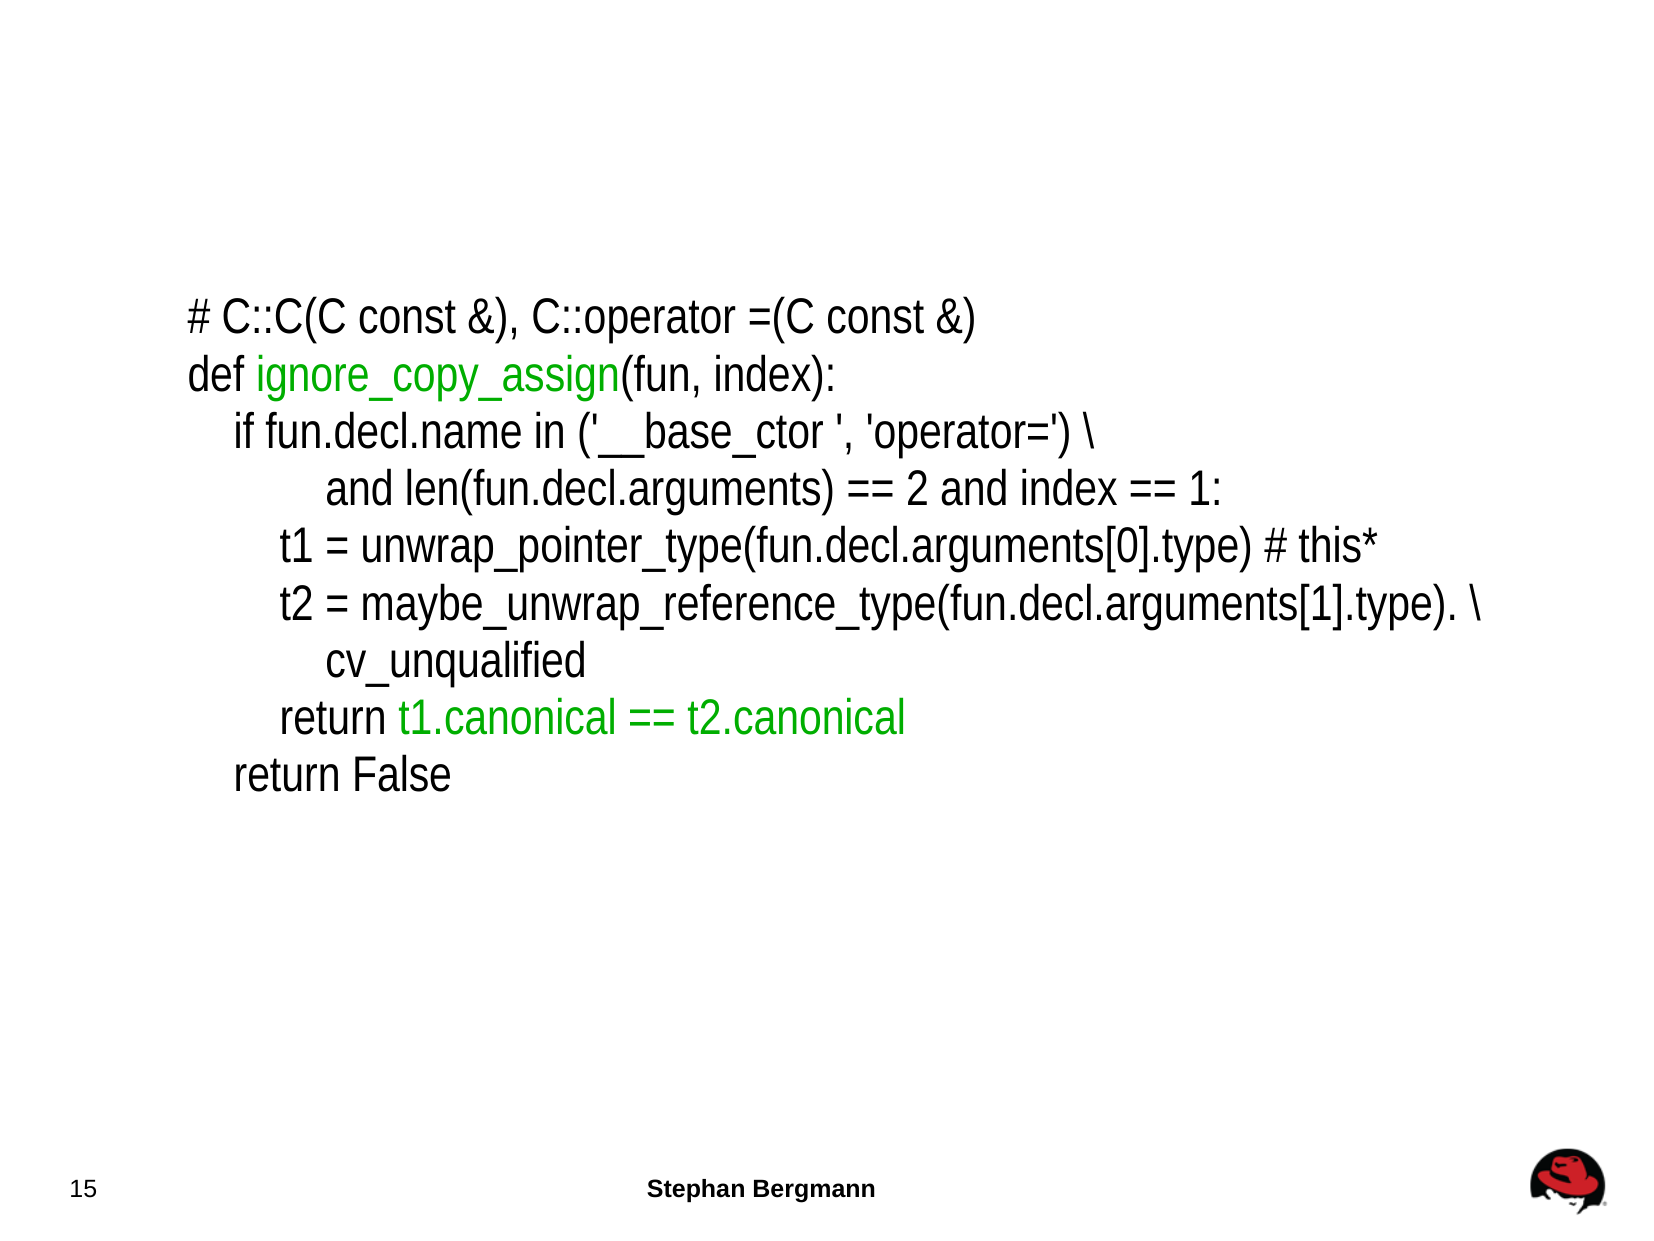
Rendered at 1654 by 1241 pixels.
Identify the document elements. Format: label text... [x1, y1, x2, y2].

subtitle # C::C(C const &), C::operator =(C const &) def ignore_copy_assign(fun, index): if fun.decl.name in ('__base_ctor ', 'operator=') \ and len(fun.decl.arguments) == 2 and index == 1: t1 = unwrap_pointer_type(fun.decl.arguments[0].type) # this* t2 = maybe_unwrap_reference_type(fun.decl.arguments[1].type). \ cv_unqualified return t1.canonical == t2.canonical return False [187, 44, 1565, 1045]
picture [1529, 1146, 1613, 1224]
